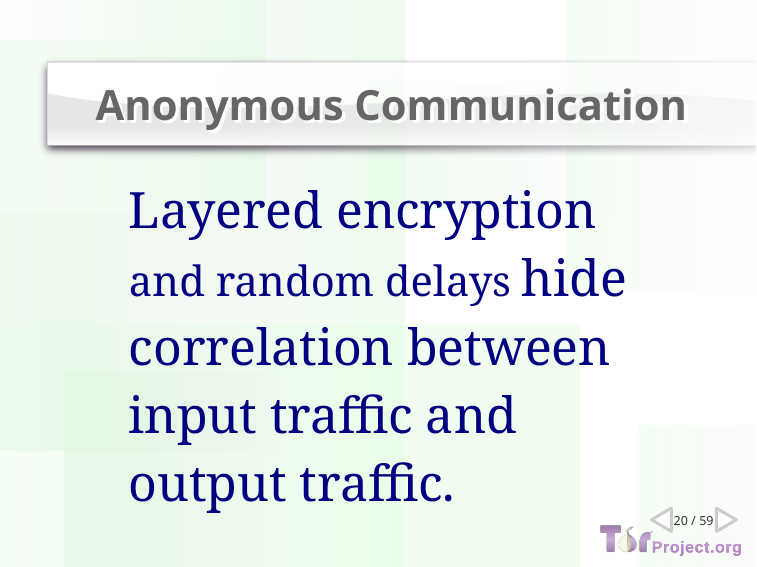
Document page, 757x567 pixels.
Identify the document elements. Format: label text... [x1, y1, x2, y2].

text_box Anonymous Communication [80, 61, 679, 146]
picture [0, 0, 757, 567]
text_box Layered encryption and random delays hide correlation between input traffic and output traffic. [0, 167, 756, 513]
